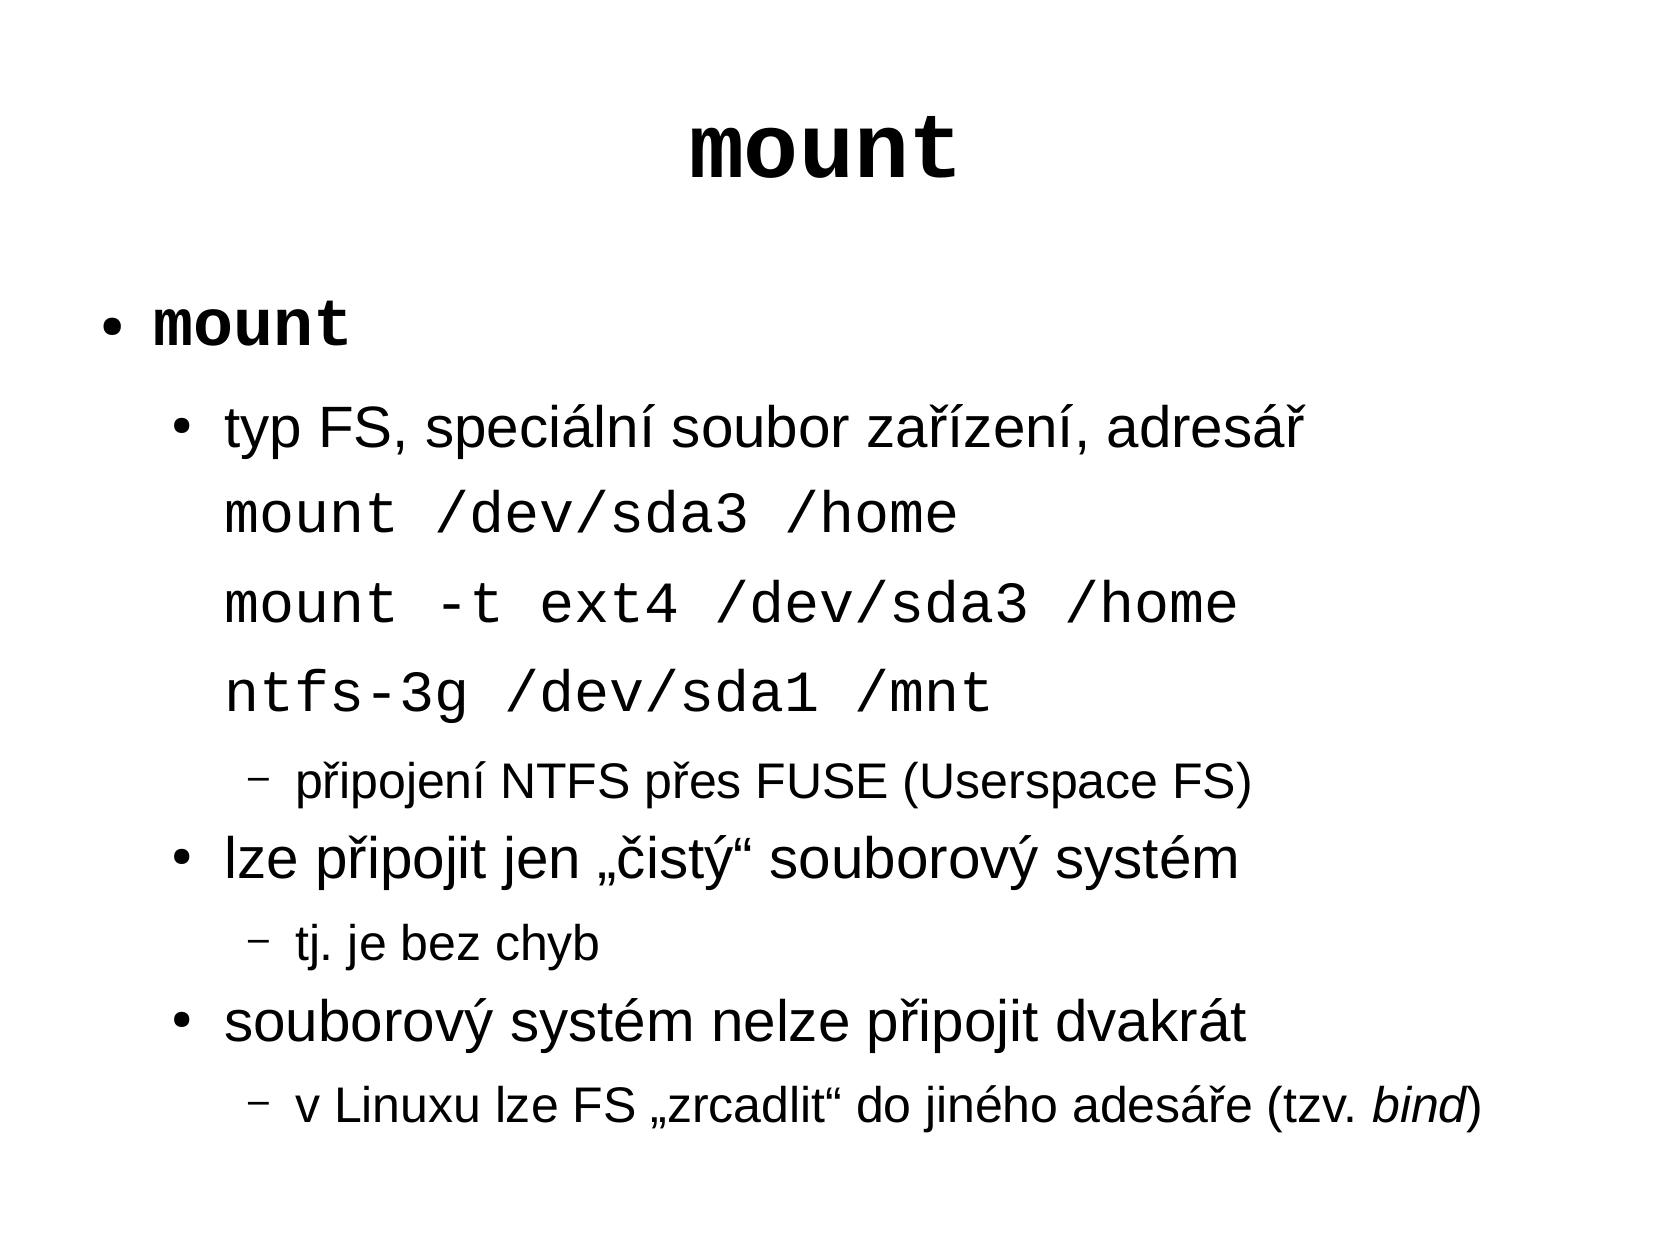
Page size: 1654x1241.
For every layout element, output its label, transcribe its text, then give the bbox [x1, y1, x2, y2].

list mount typ FS, speciální soubor zařízení, adresář mount /dev/sda3 /home mount -t ext4 /dev/sda3 /home ntfs-3g /dev/sda1 /mnt připojení NTFS přes FUSE (Userspace FS) lze připojit jen „čistý“ souborový systém tj. je bez chyb souborový systém nelze připojit dvakrát v Linuxu lze FS „zrcadlit“ do jiného adesáře (tzv. bind) [82, 290, 1571, 1184]
title mount [82, 56, 1571, 250]
